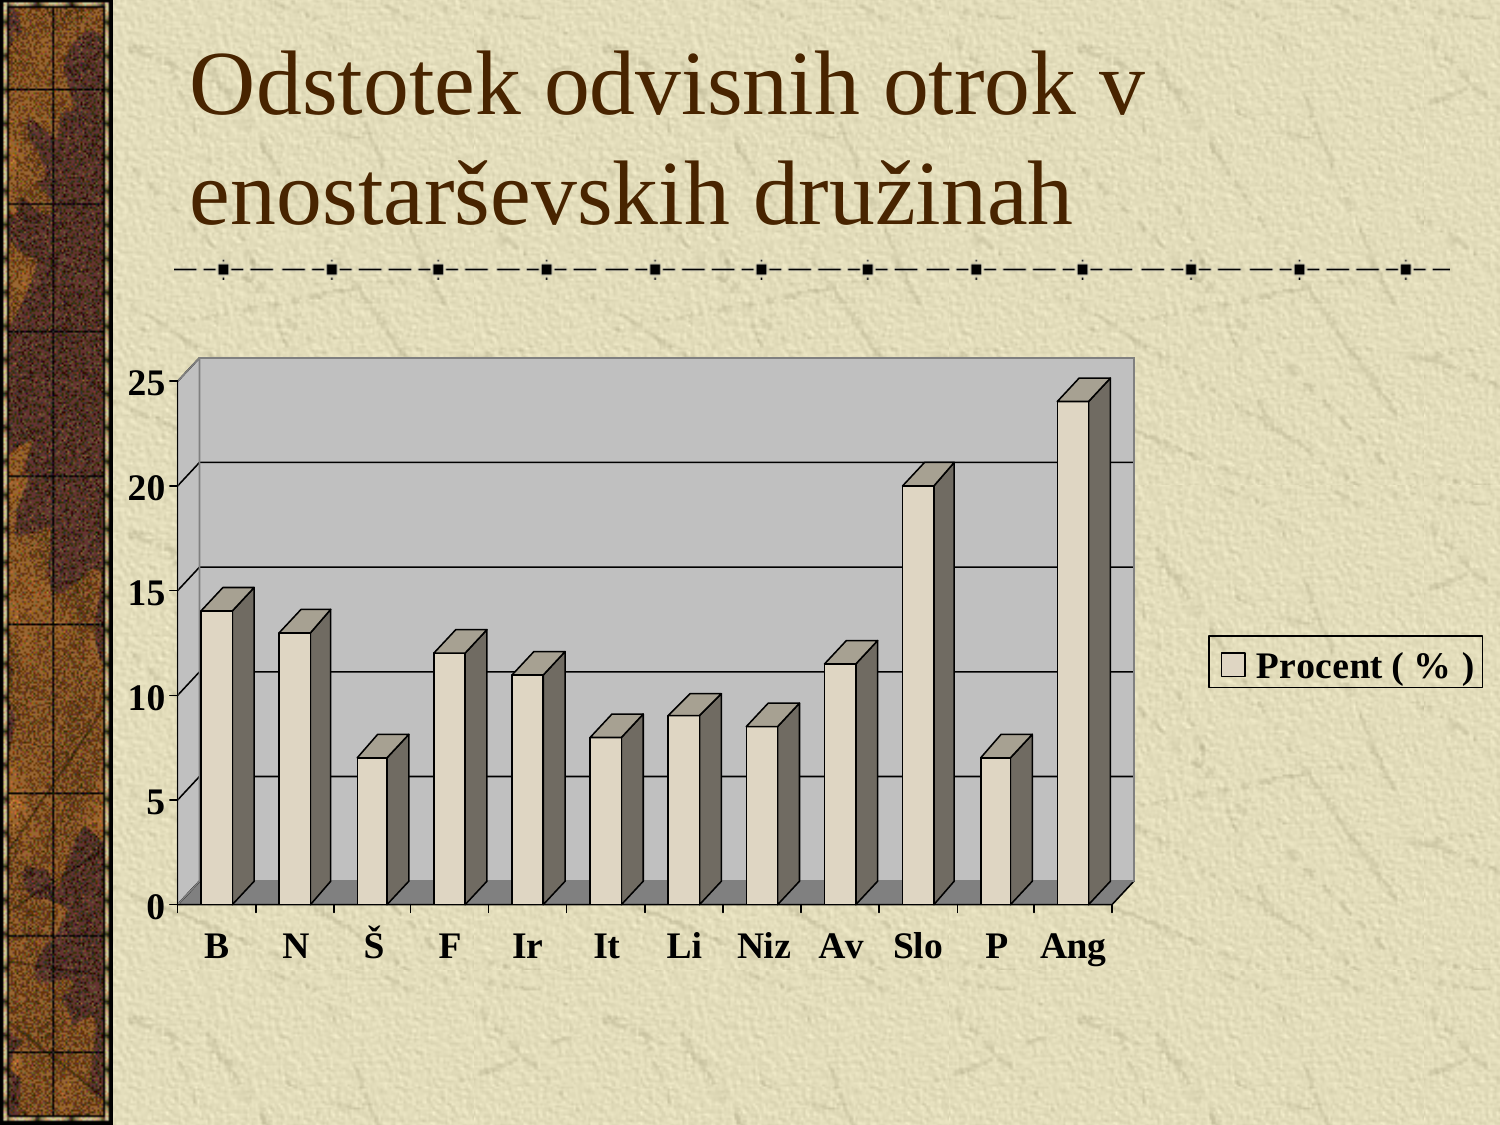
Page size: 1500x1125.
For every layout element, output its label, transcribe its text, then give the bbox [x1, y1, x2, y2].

picture [0, 0, 1500, 1125]
title Odstotek odvisnih otrok v enostarševskih družinah [174, 62, 1450, 250]
